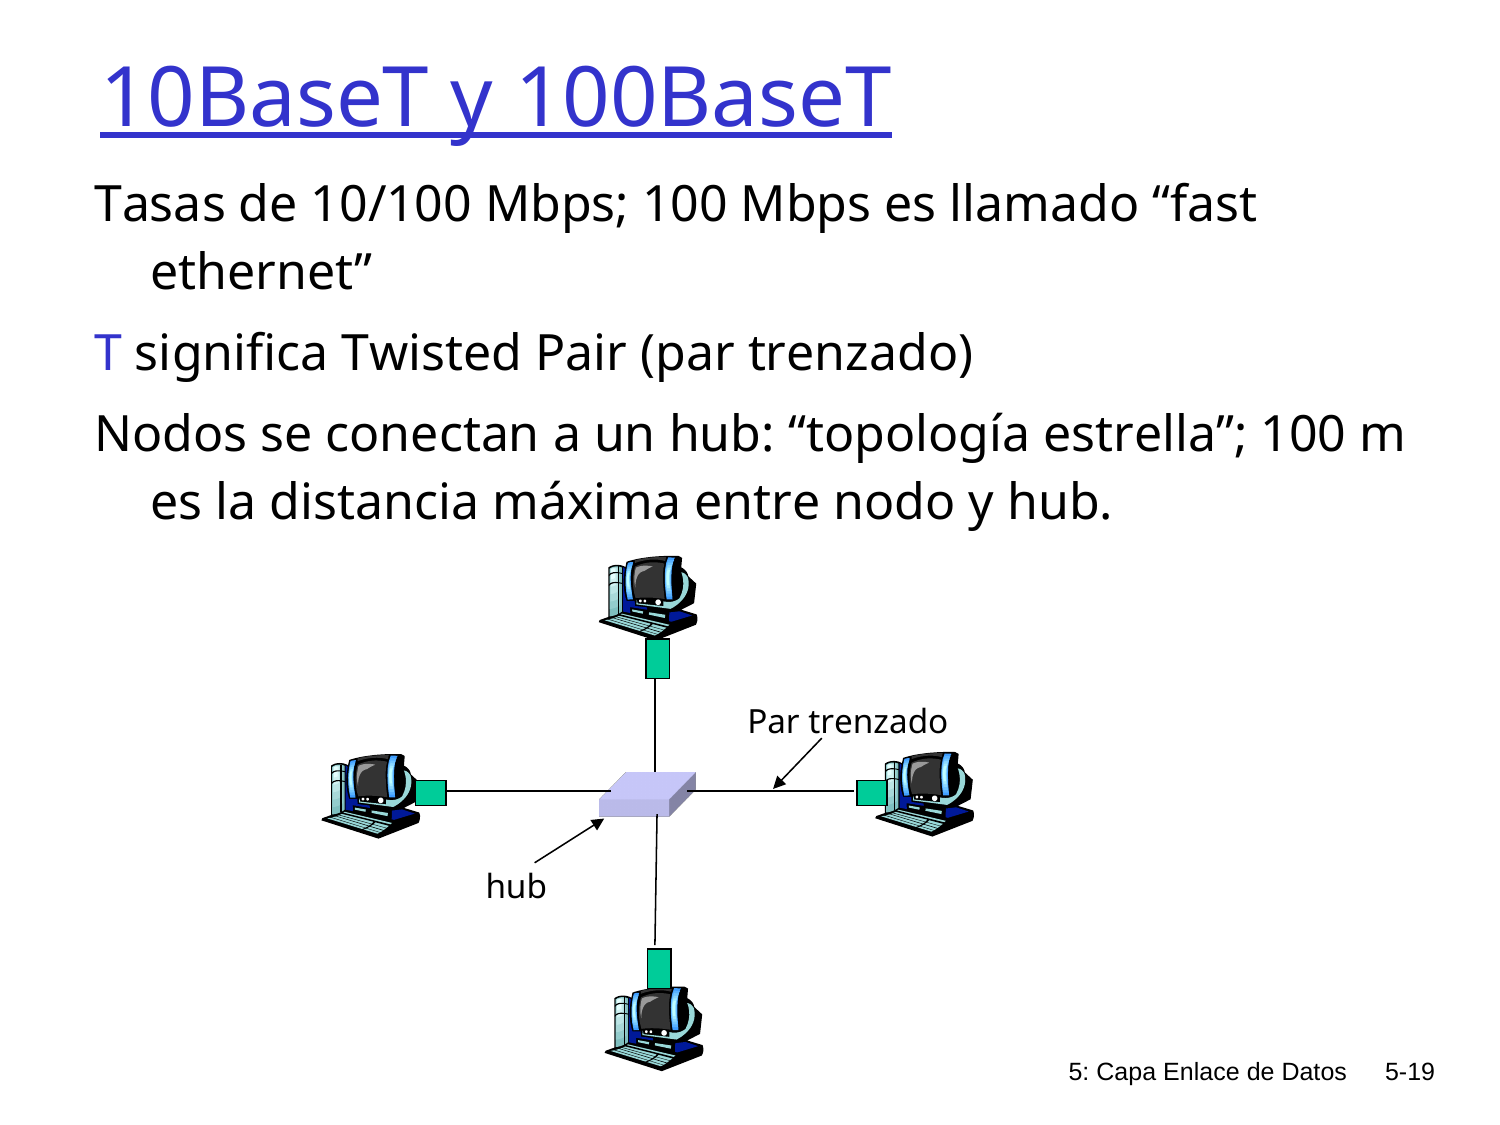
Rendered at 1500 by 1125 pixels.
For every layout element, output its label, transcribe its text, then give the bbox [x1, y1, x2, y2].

picture [875, 751, 976, 837]
picture [321, 753, 422, 839]
text_box [645, 638, 670, 679]
picture [604, 985, 705, 1072]
list Tasas de 10/100 Mbps; 100 Mbps es llamado “fast ethernet” T significa Twisted Pair (par trenzado) Nodos se conectan a un hub: “topología estrella”; 100 m es la distancia máxima entre nodo y hub. [79, 160, 1463, 549]
text_box hub [470, 857, 563, 913]
picture [598, 555, 699, 641]
title 10BaseT y 100BaseT [85, 0, 1361, 160]
text_box Par trenzado [732, 692, 964, 749]
text_box [599, 772, 695, 816]
